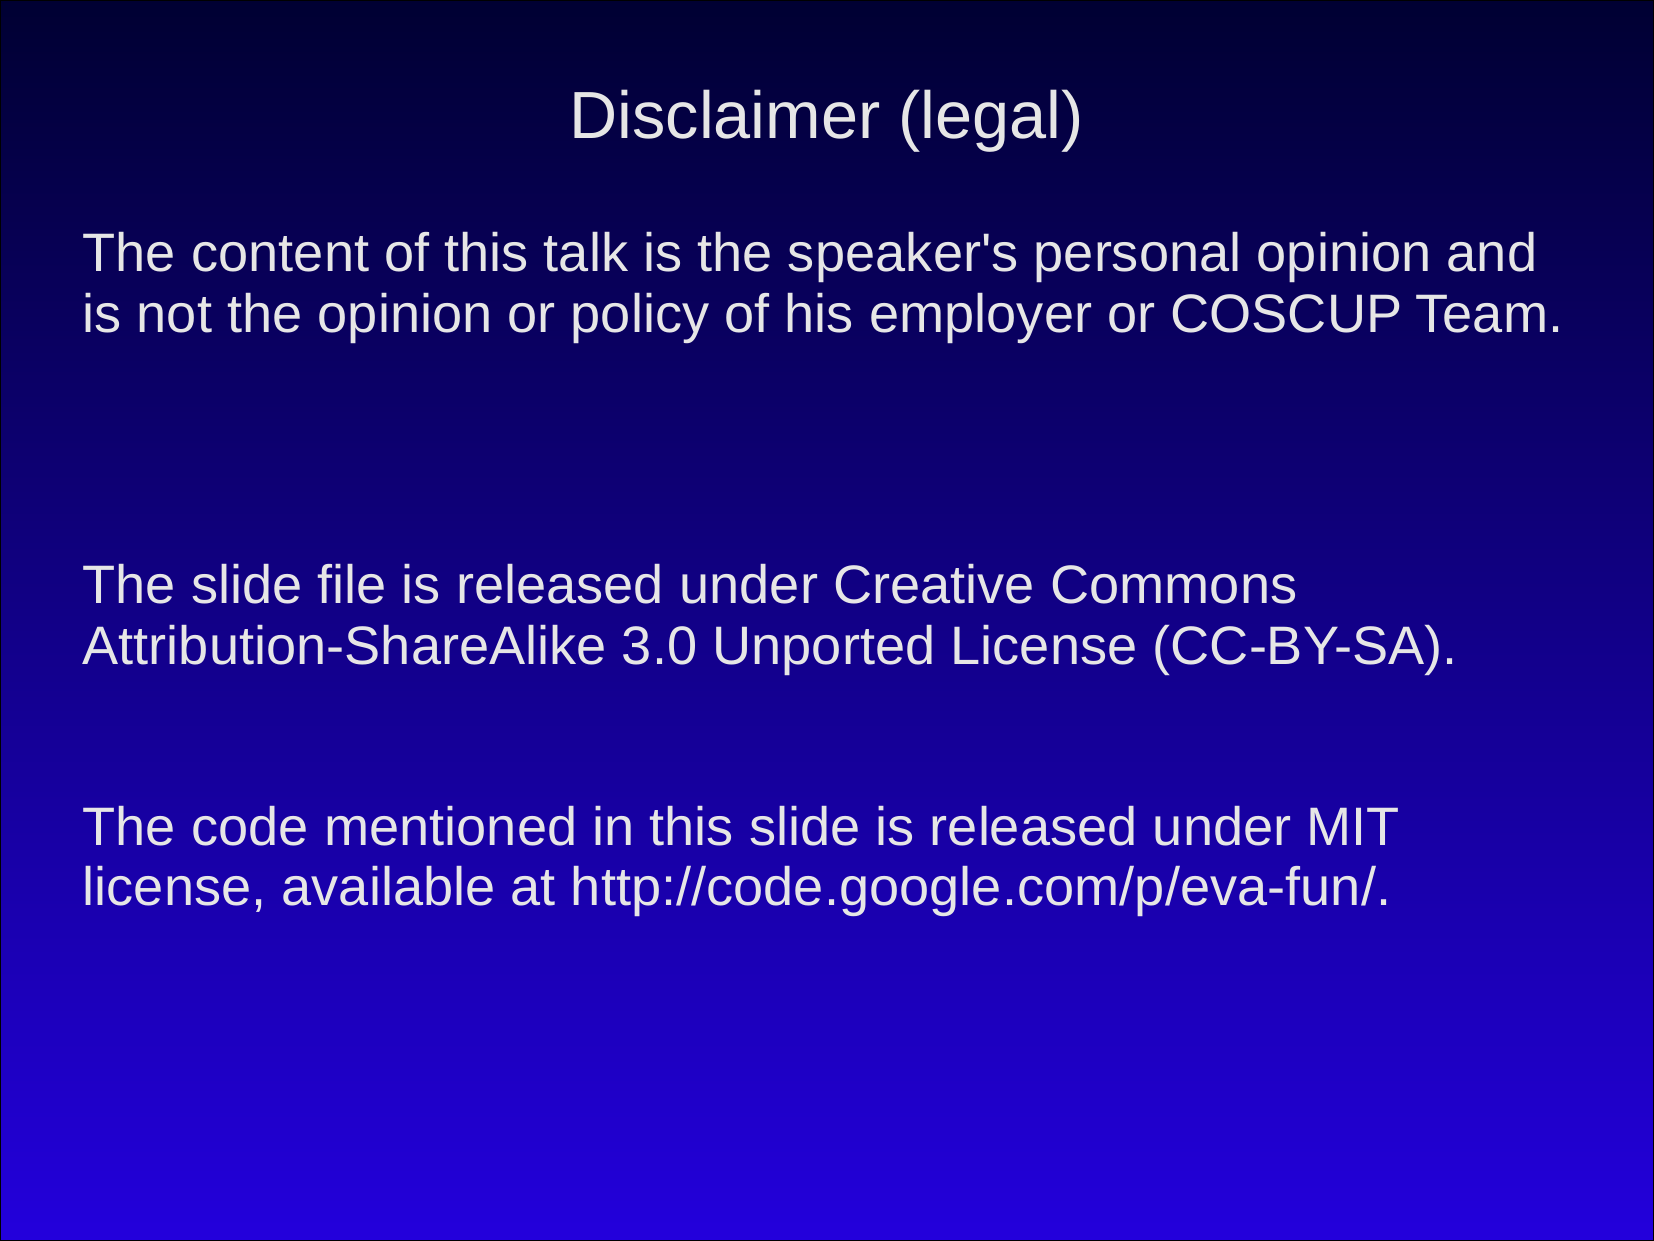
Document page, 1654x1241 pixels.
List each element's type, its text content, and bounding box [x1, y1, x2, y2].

title Disclaimer (legal) [82, 49, 1571, 182]
list The content of this talk is the speaker's personal opinion and is not the opinion or policy of his employer or COSCUP Team. The slide file is released under Creative Commons Attribution-ShareAlike 3.0 Unported License (CC-BY-SA). The code mentioned in this slide is released under MIT license, available at http://code.google.com/p/eva-fun/. [82, 222, 1571, 1109]
